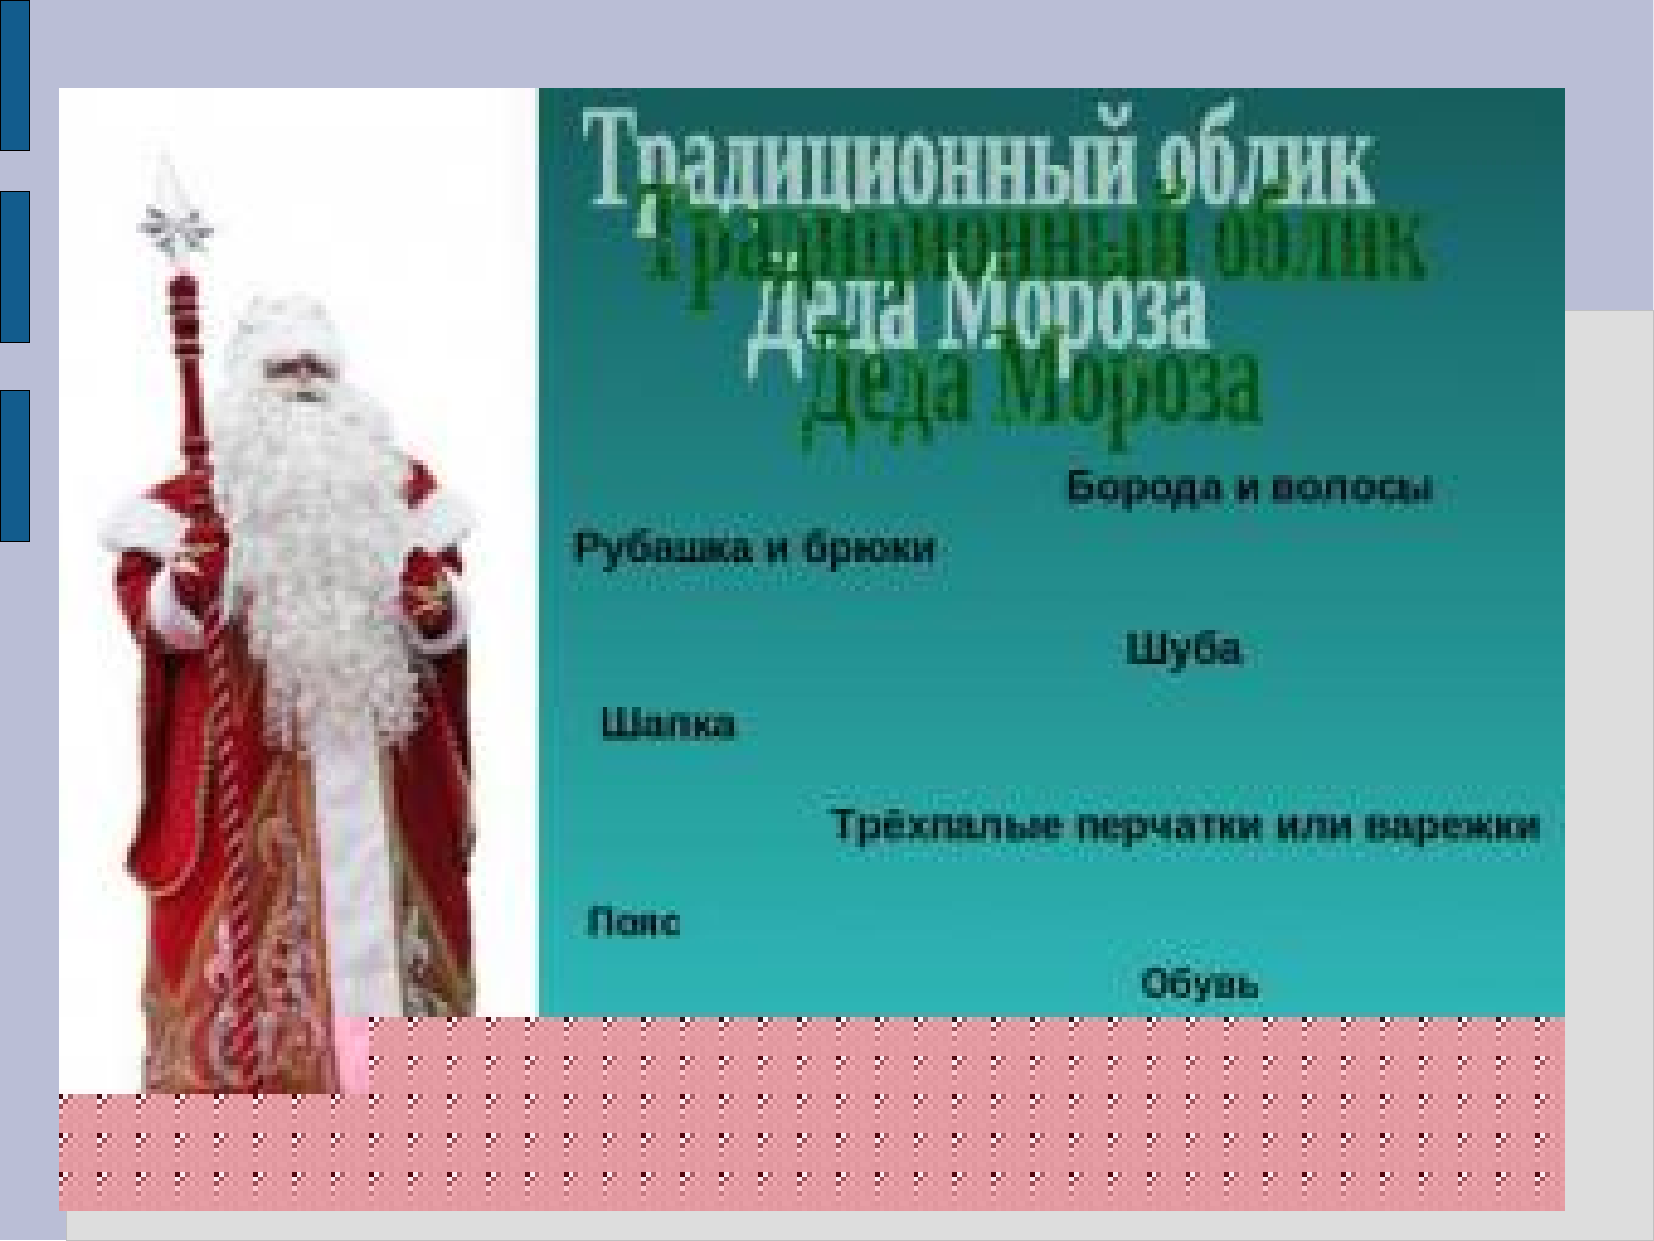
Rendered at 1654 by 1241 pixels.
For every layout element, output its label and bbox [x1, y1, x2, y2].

picture [59, 88, 1565, 1211]
text_box [29, 86, 1625, 270]
